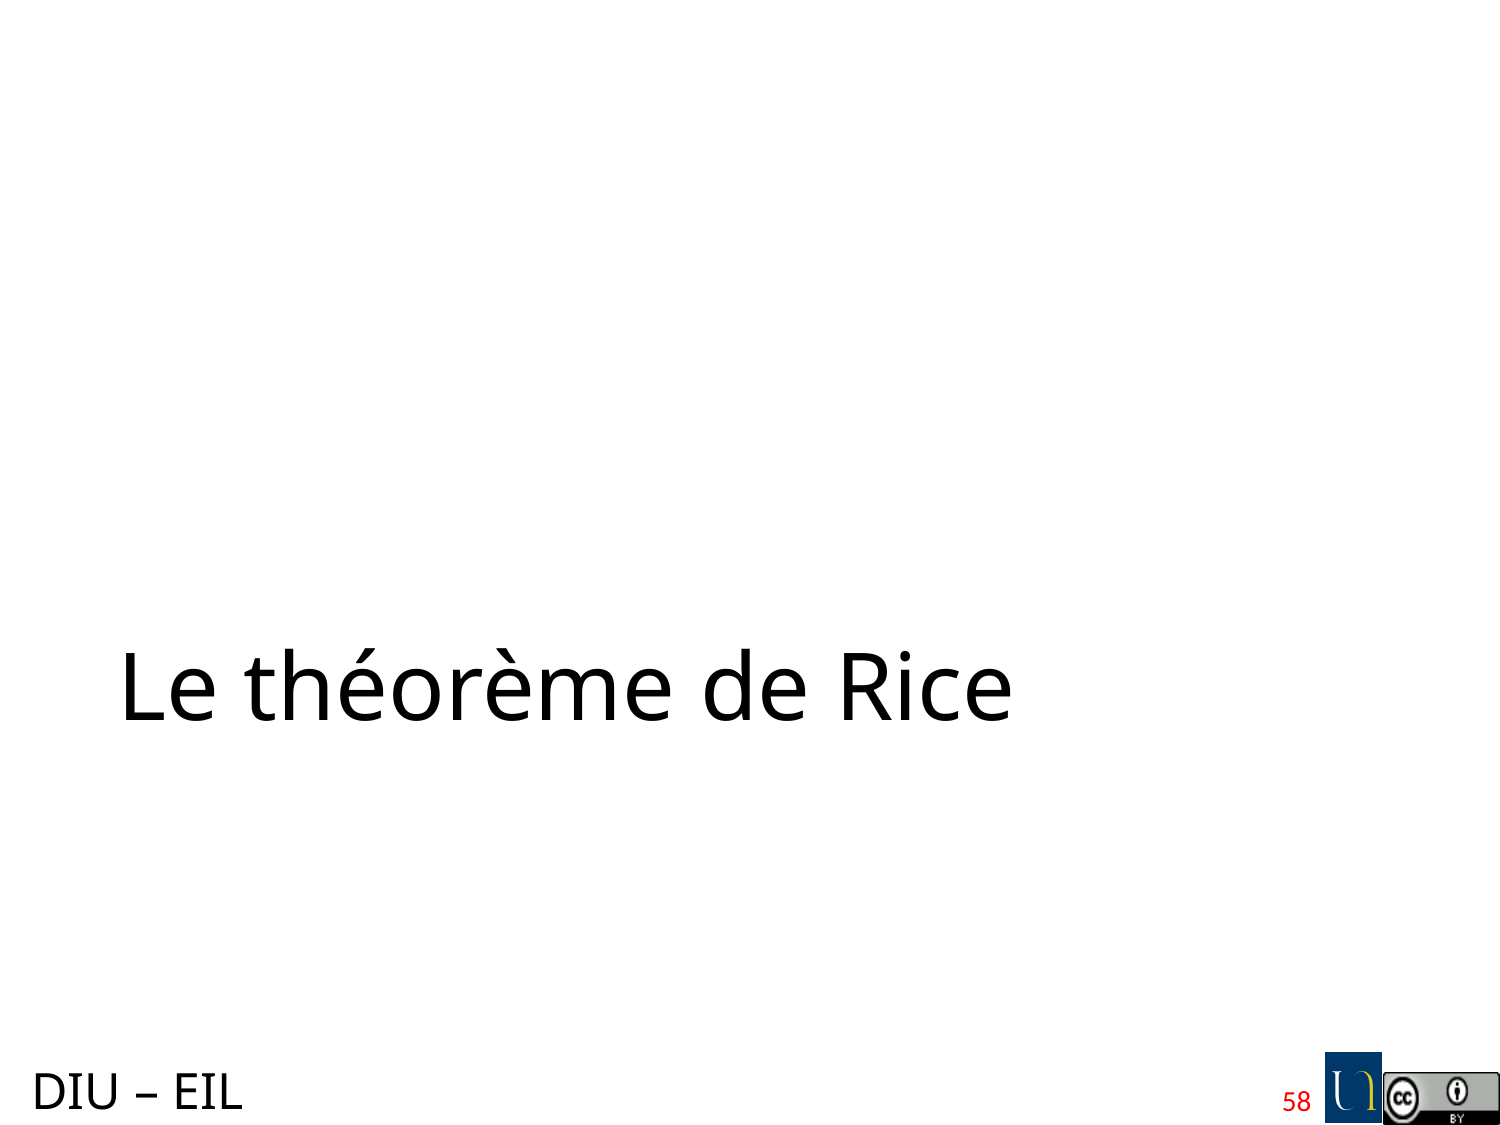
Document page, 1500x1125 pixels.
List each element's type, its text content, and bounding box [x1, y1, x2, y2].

picture [1325, 1052, 1382, 1123]
slide_number <numéro> [1240, 1070, 1327, 1125]
picture [1383, 1072, 1500, 1125]
title Le théorème de Rice [102, 280, 1397, 749]
